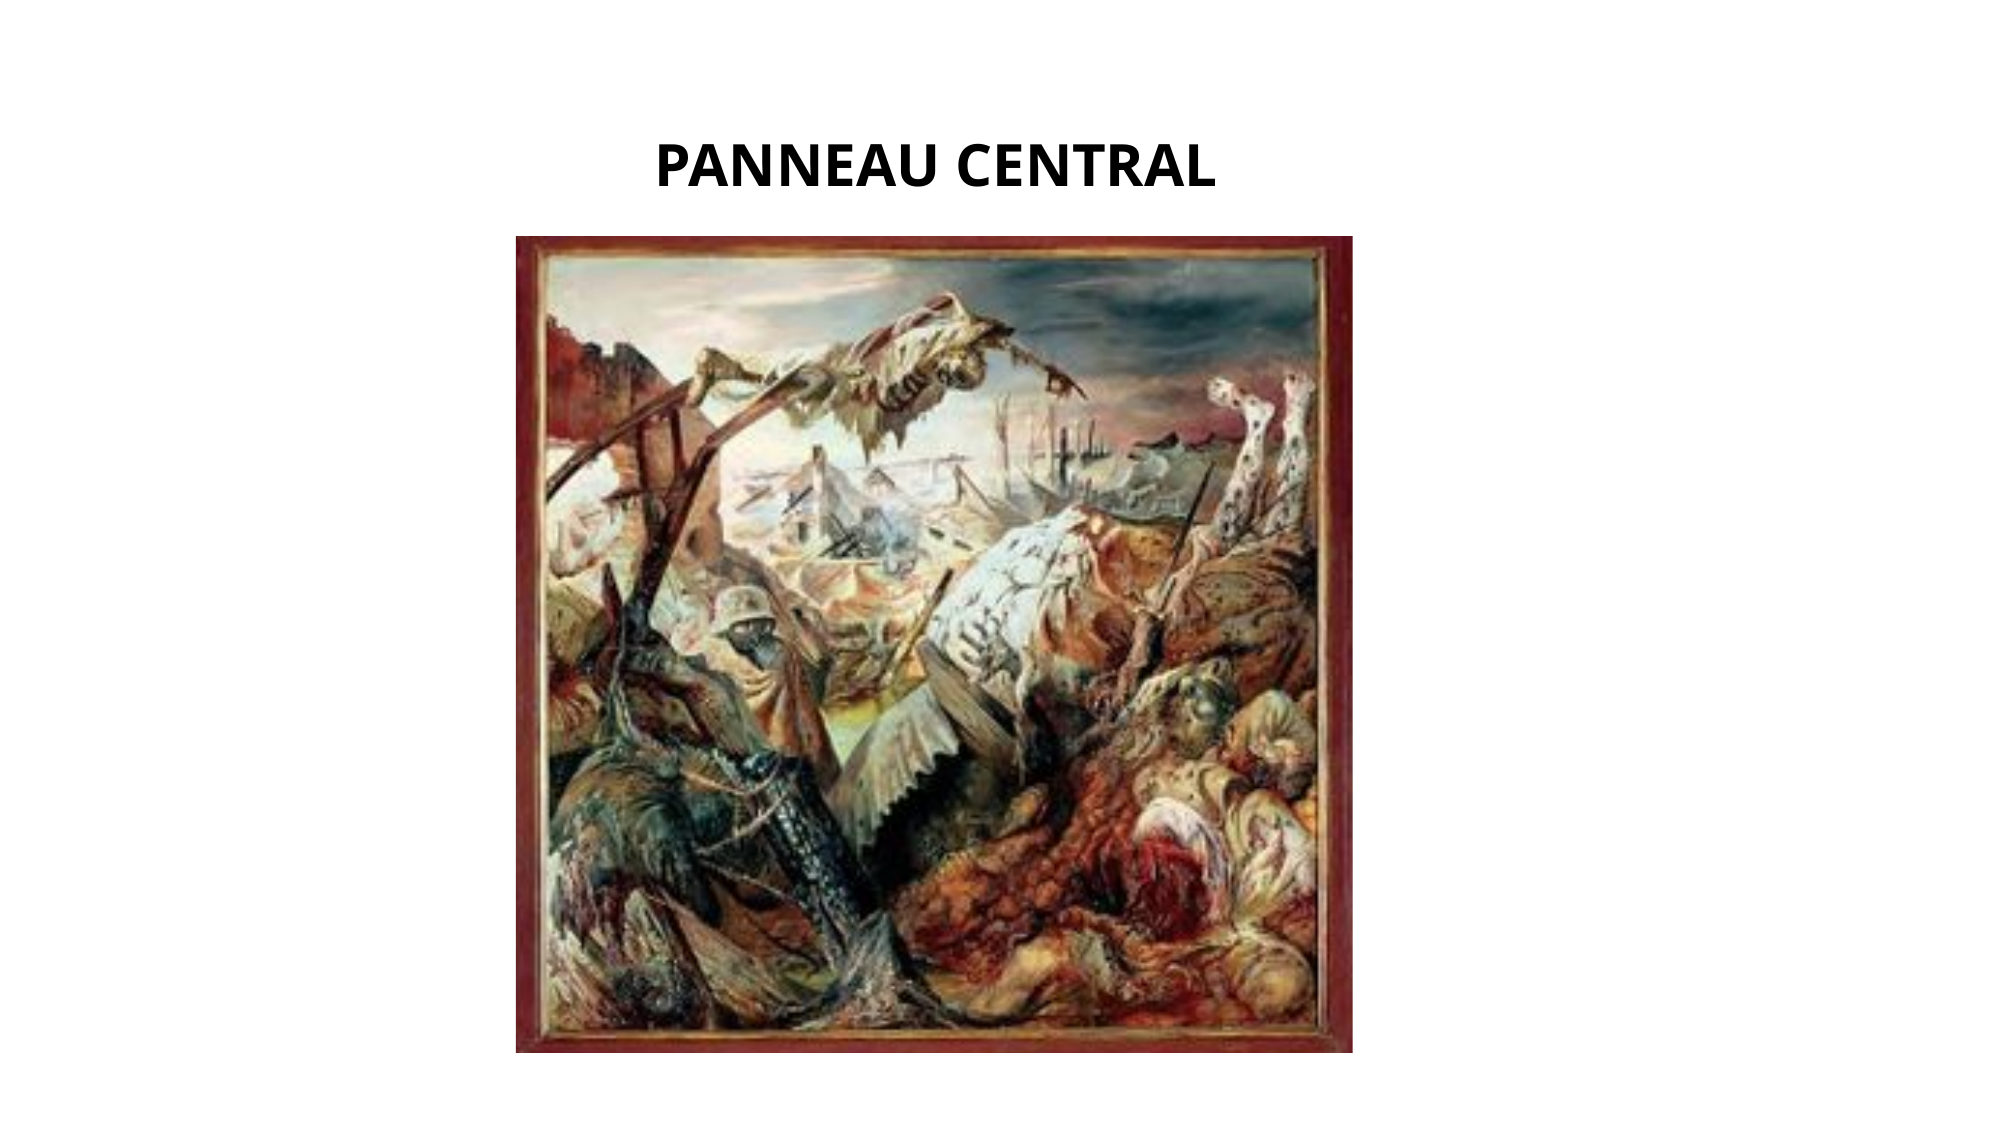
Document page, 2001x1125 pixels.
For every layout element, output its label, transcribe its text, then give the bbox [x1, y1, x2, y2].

title PANNEAU CENTRAL [186, 43, 1687, 207]
picture [515, 236, 1353, 1053]
